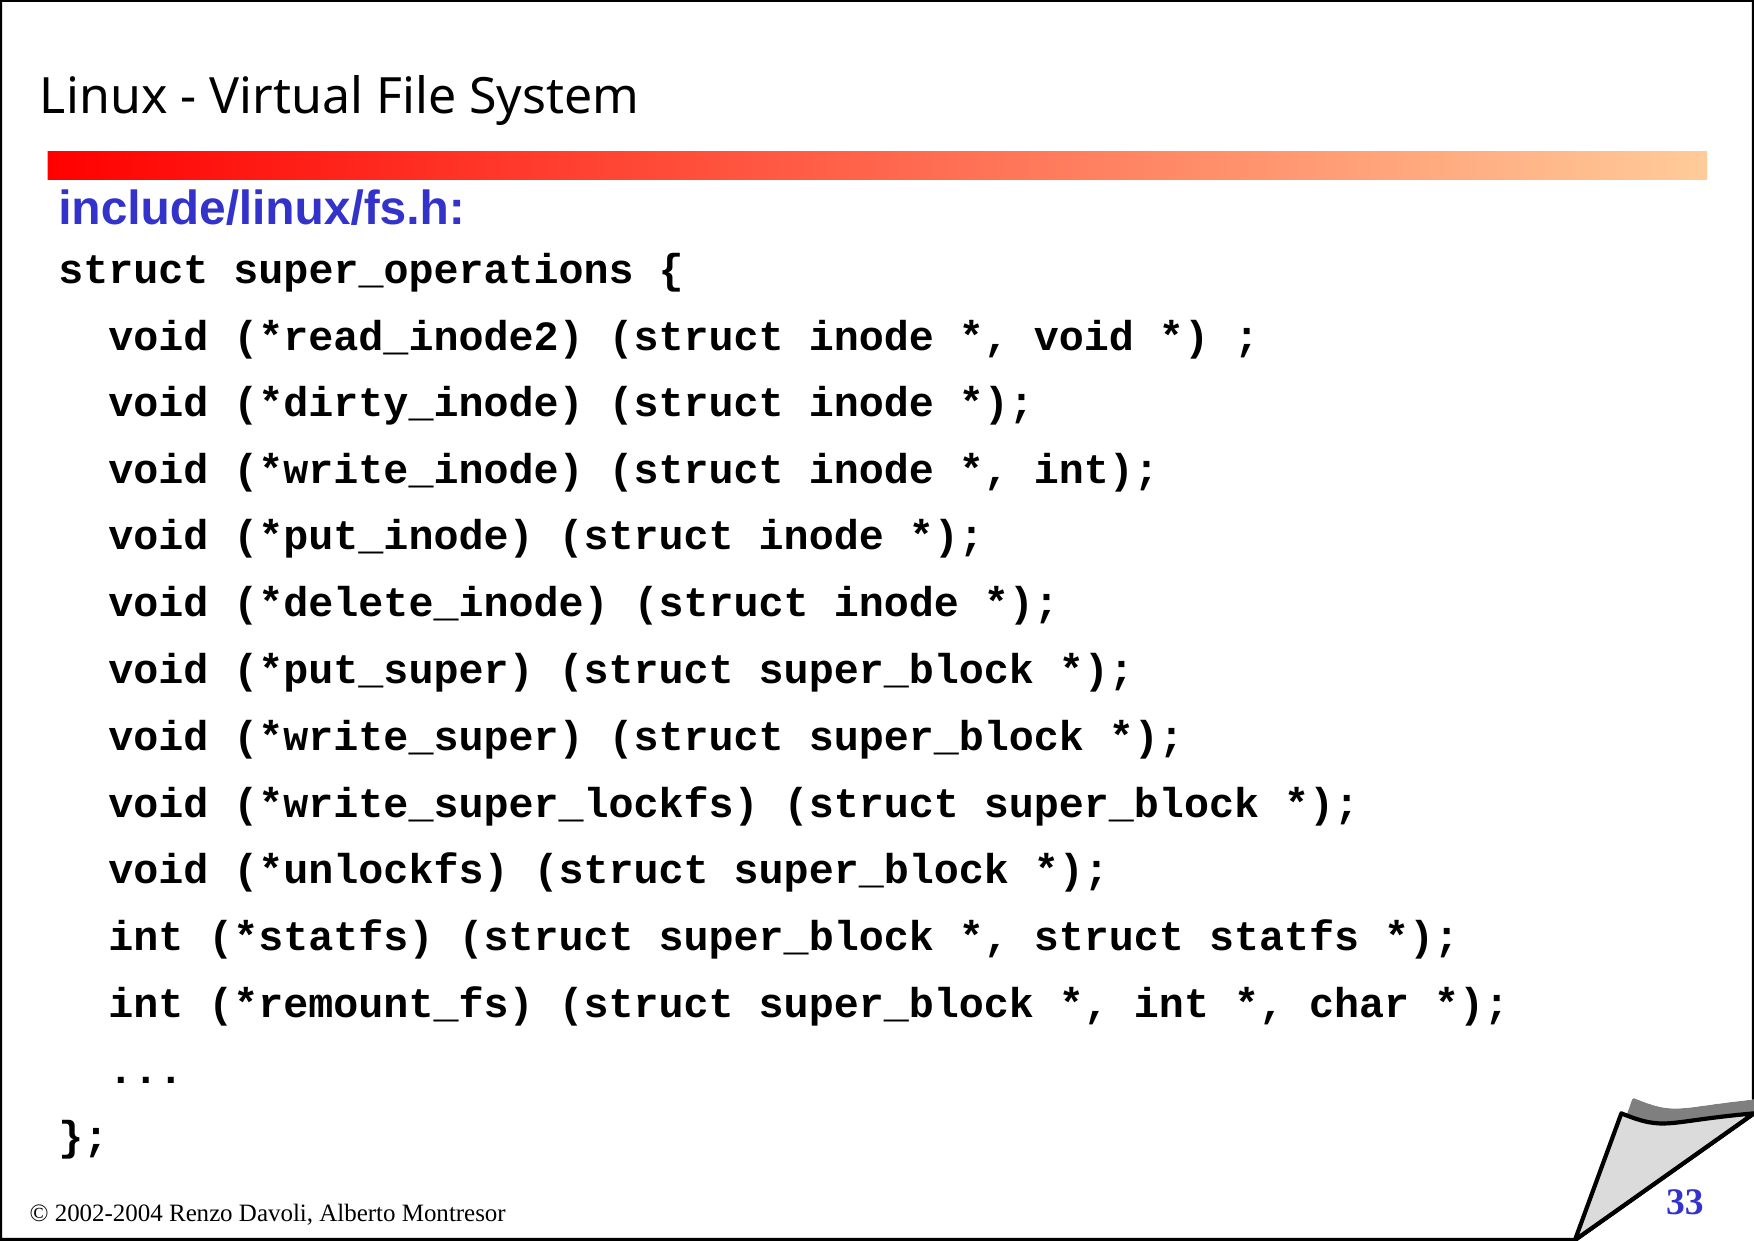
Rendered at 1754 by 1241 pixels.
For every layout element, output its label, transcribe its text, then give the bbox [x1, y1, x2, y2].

title Linux - Virtual File System [40, 49, 1714, 144]
list include/linux/fs.h: struct super_operations { void (*read_inode2) (struct inode *, void *) ; void (*dirty_inode) (struct inode *); void (*write_inode) (struct inode *, int); void (*put_inode) (struct inode *); void (*delete_inode) (struct inode *); void (*put_super) (struct super_block *); void (*write_super) (struct super_block *); void (*write_super_lockfs) (struct super_block *); void (*unlockfs) (struct super_block *); int (*statfs) (struct super_block *, struct statfs *); int (*remount_fs) (struct super_block *, int *, char *); ... }; [58, 179, 1696, 1241]
